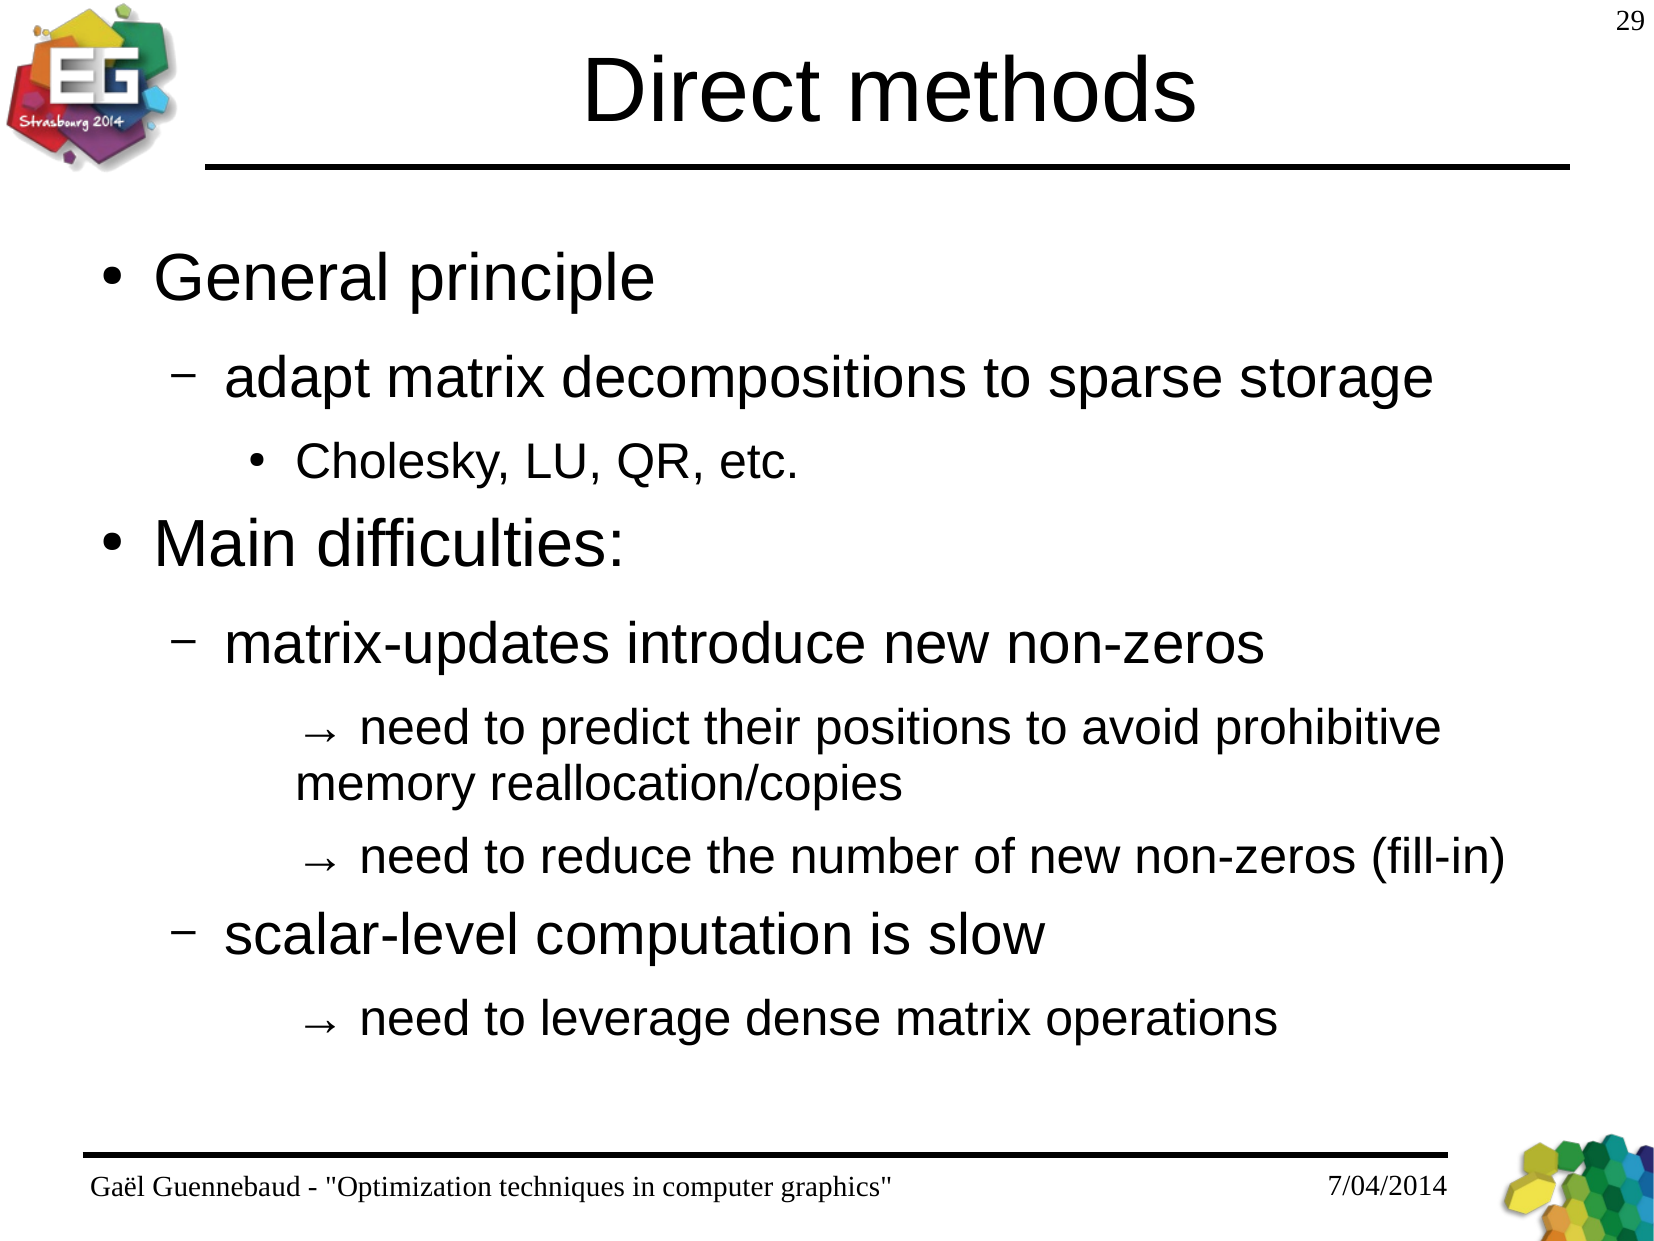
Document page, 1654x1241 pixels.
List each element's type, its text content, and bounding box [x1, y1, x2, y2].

title Direct methods [210, 31, 1571, 148]
picture [1499, 1128, 1654, 1241]
picture [0, 0, 180, 180]
list General principle adapt matrix decompositions to sparse storage Cholesky, LU, QR, etc. Main difficulties: matrix-updates introduce new non-zeros → need to predict their positions to avoid prohibitive memory reallocation/copies → need to reduce the number of new non-zeros (fill-in) scalar-level computation is slow → need to leverage dense matrix operations [82, 240, 1571, 1126]
